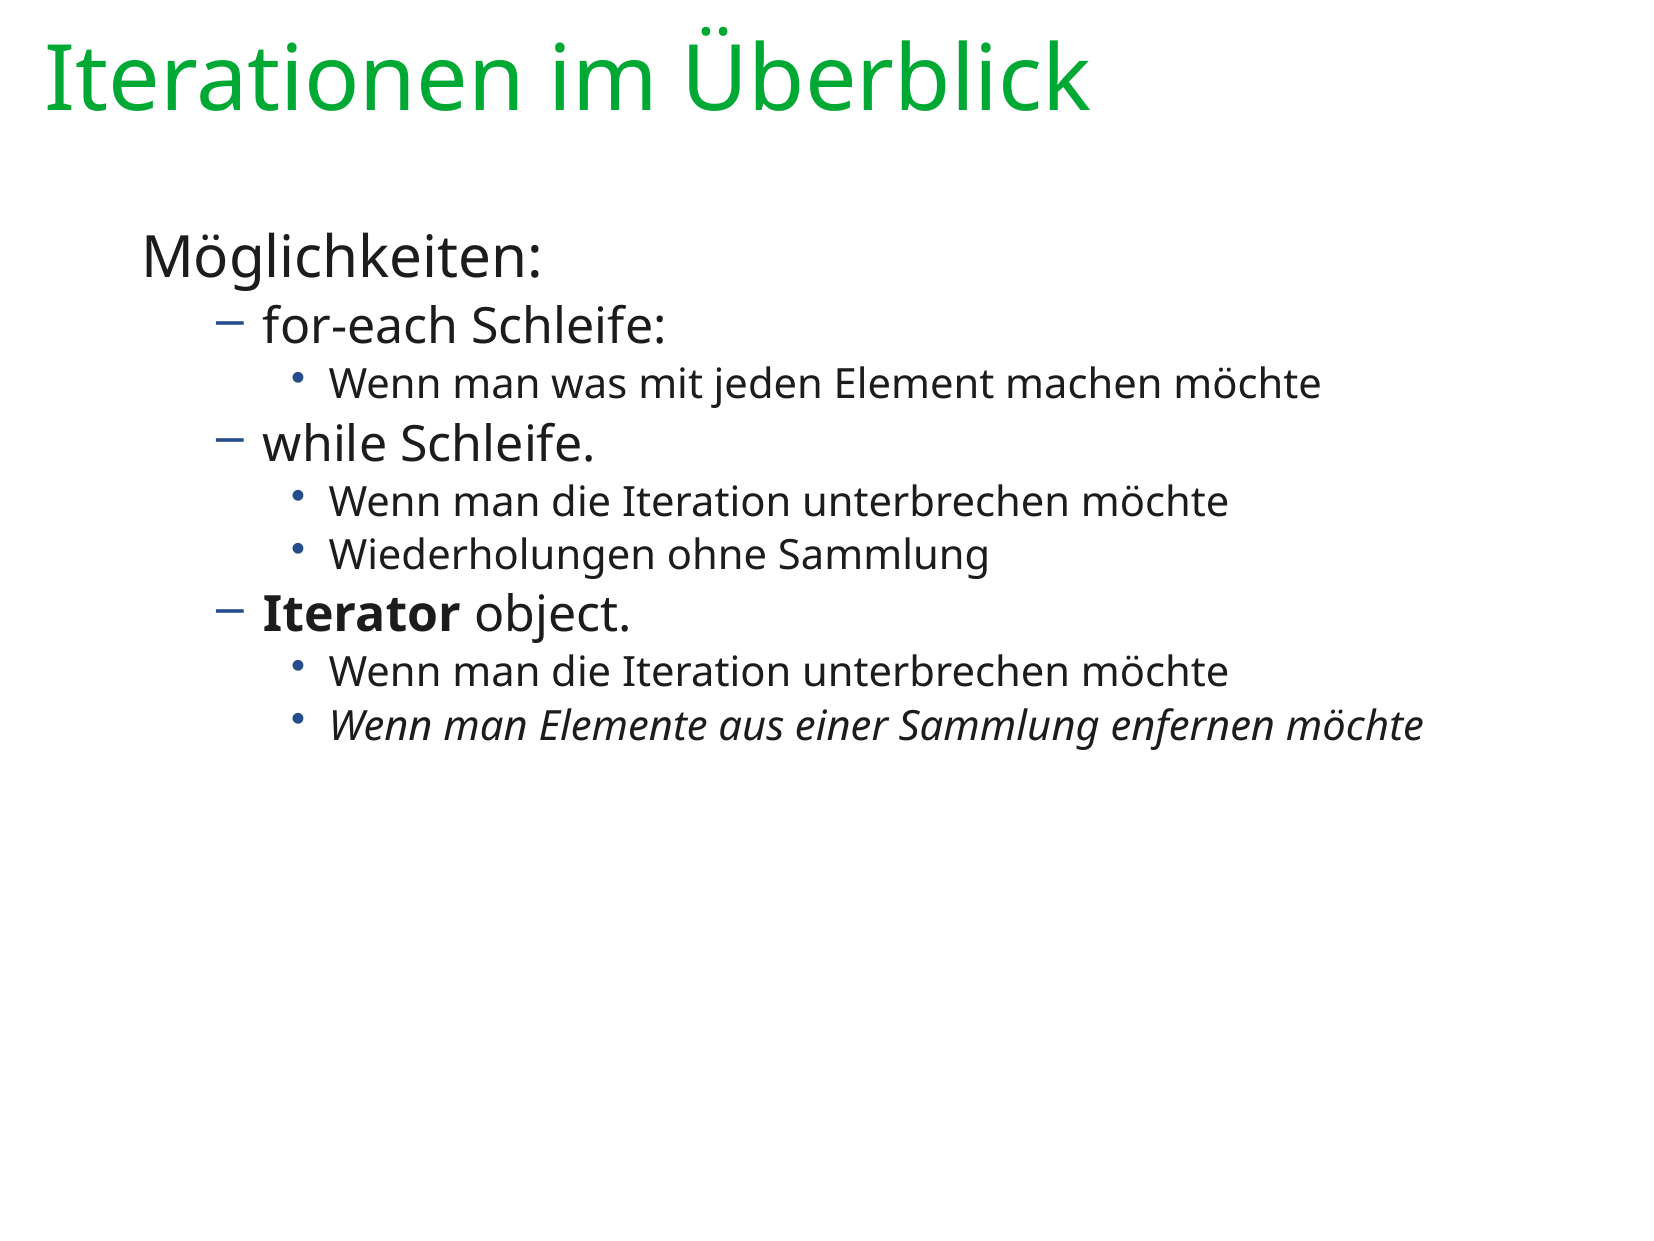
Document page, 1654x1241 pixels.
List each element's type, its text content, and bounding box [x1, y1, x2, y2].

title Iterationen im Überblick [29, 0, 1435, 148]
list Möglichkeiten: for-each Schleife: Wenn man was mit jeden Element machen möchte while Schleife. Wenn man die Iteration unterbrechen möchte Wiederholungen ohne Sammlung Iterator object. Wenn man die Iteration unterbrechen möchte Wenn man Elemente aus einer Sammlung enfernen möchte [126, 220, 1477, 1093]
